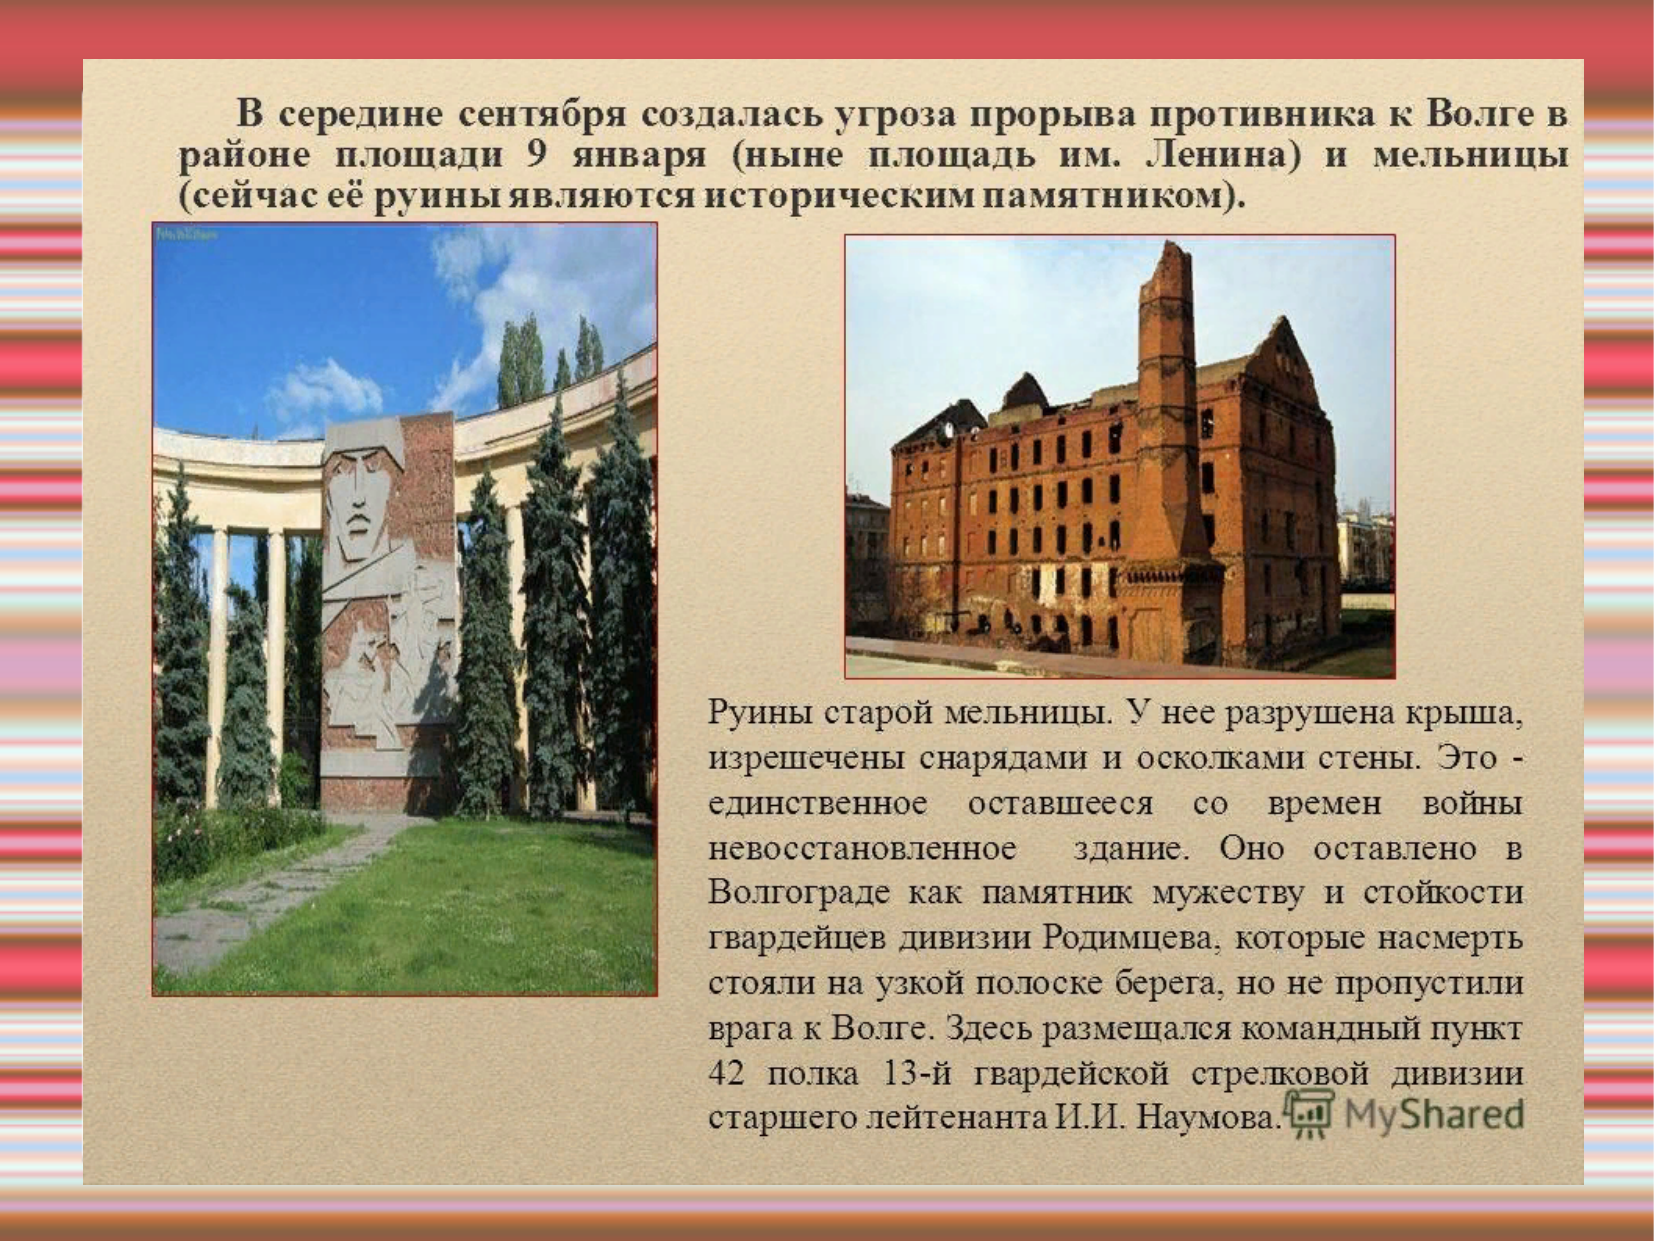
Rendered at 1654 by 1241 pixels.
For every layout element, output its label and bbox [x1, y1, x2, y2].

picture [83, 60, 1584, 1185]
